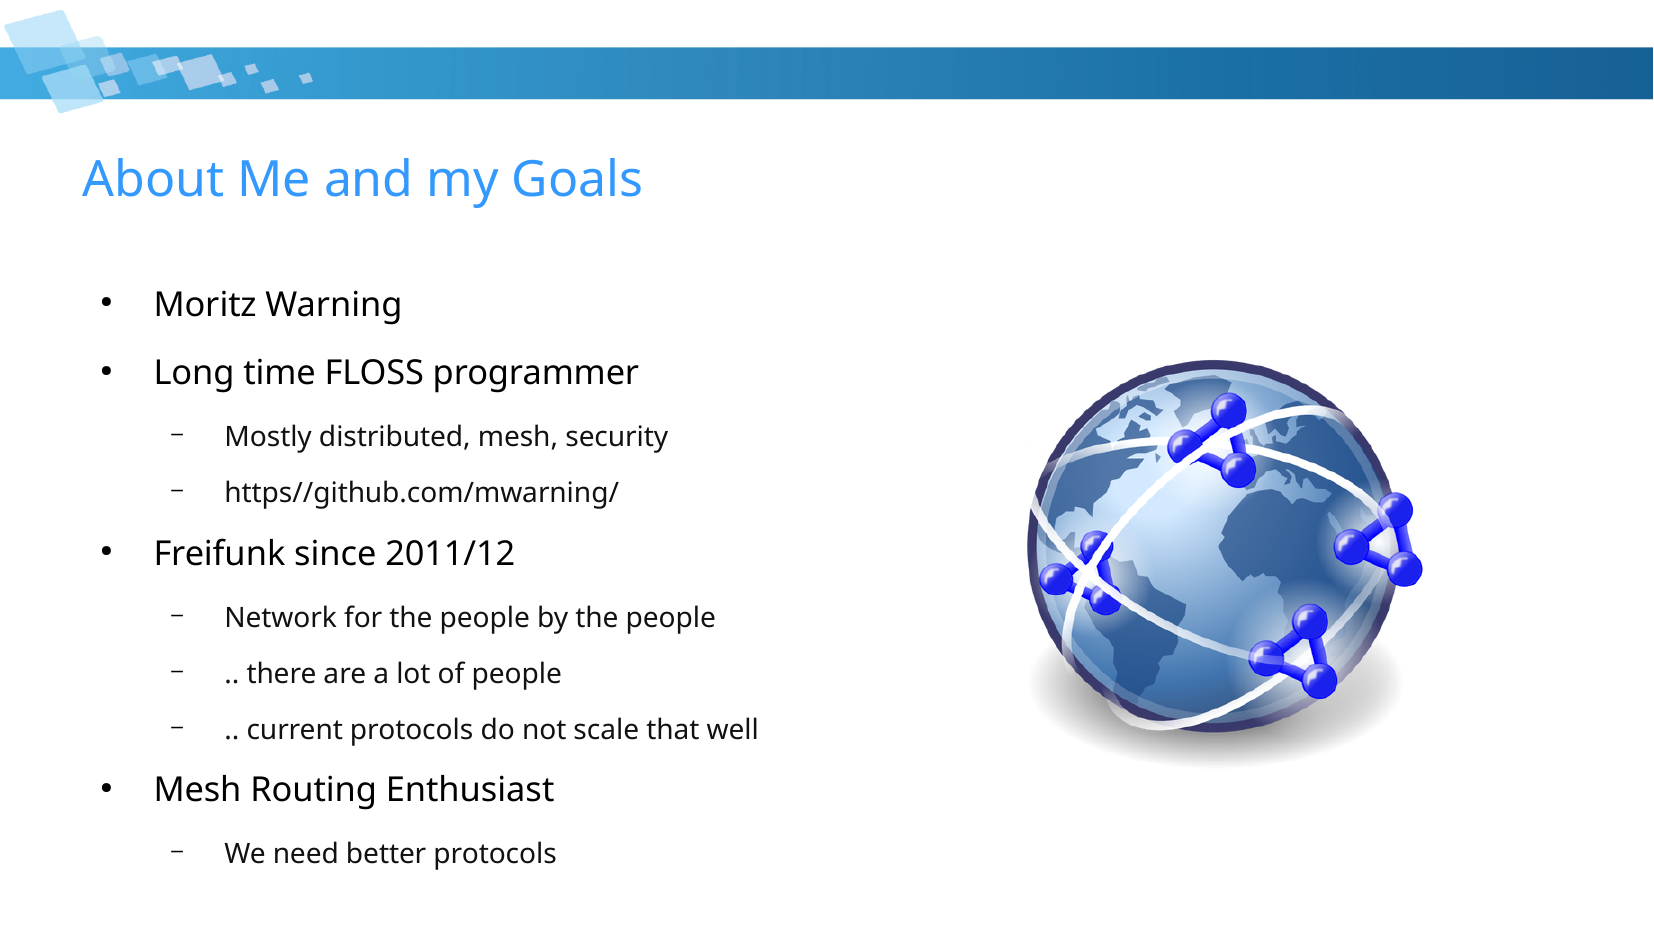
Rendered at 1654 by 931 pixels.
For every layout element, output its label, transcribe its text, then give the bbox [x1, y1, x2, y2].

title About Me and my Goals [82, 99, 1571, 255]
picture [0, 0, 1653, 929]
list Moritz Warning Long time FLOSS programmer Mostly distributed, mesh, security https//github.com/mwarning/ Freifunk since 2011/12 Network for the people by the people .. there are a lot of people .. current protocols do not scale that well Mesh Routing Enthusiast We need better protocols [82, 279, 1571, 824]
